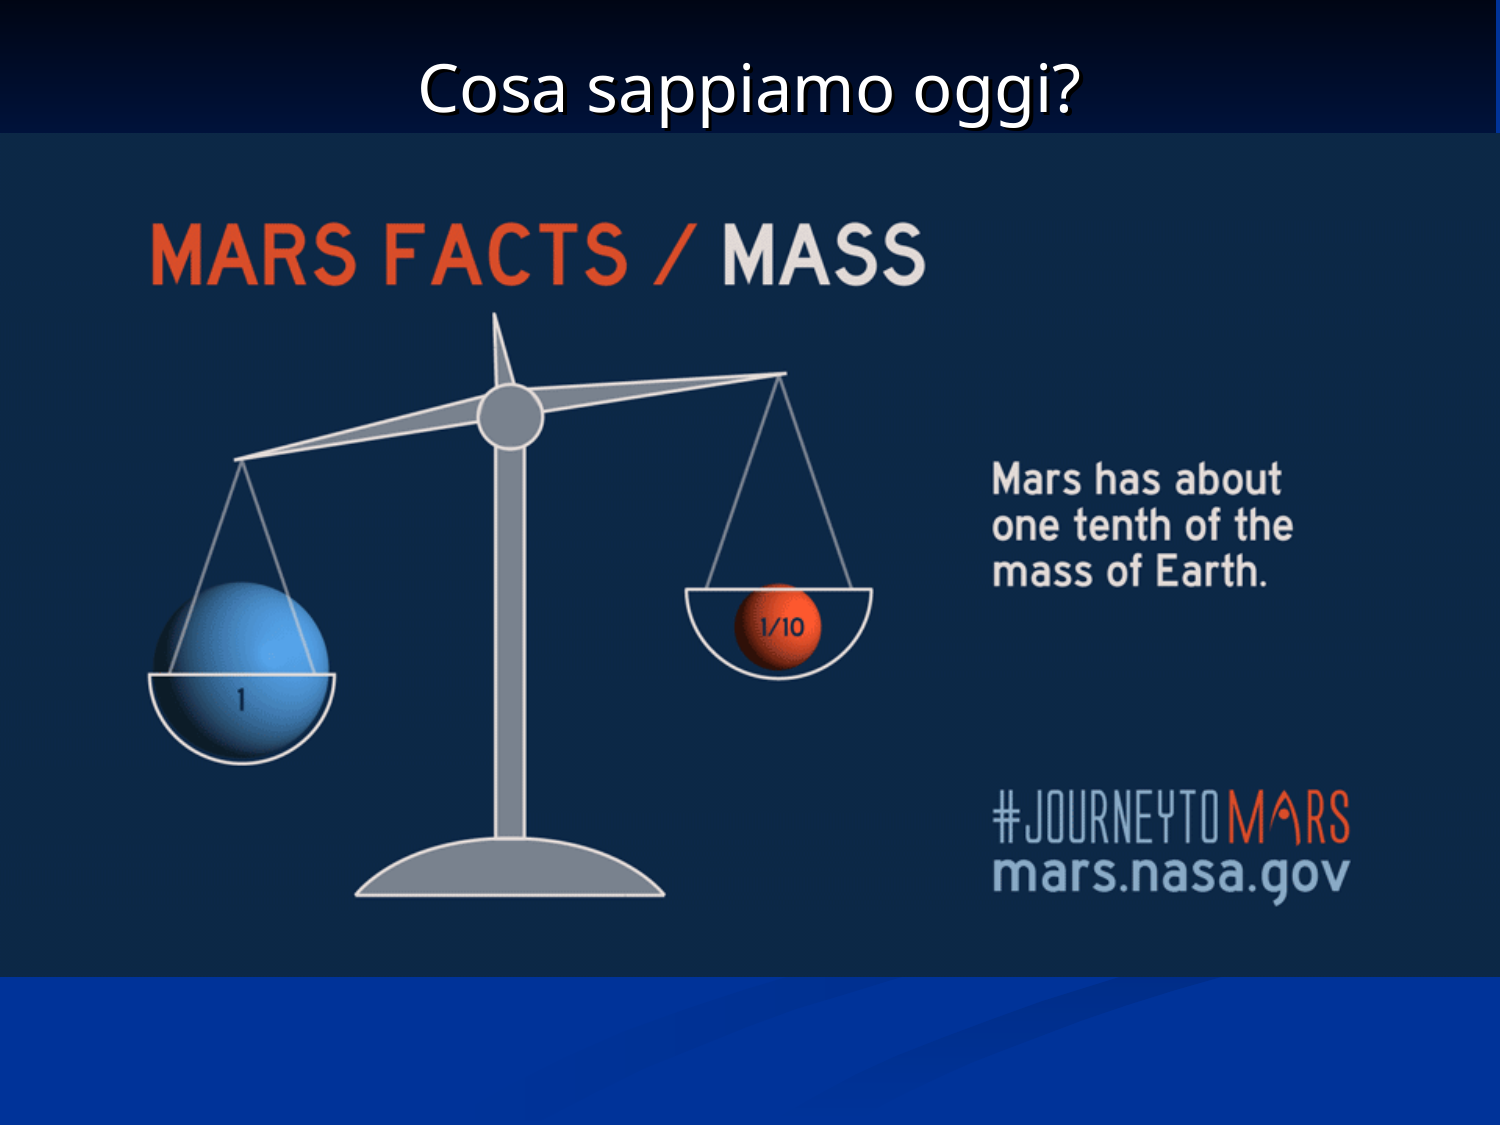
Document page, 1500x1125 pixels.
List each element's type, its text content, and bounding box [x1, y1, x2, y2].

title Cosa sappiamo oggi? [75, 37, 1425, 133]
picture [0, 133, 1500, 977]
